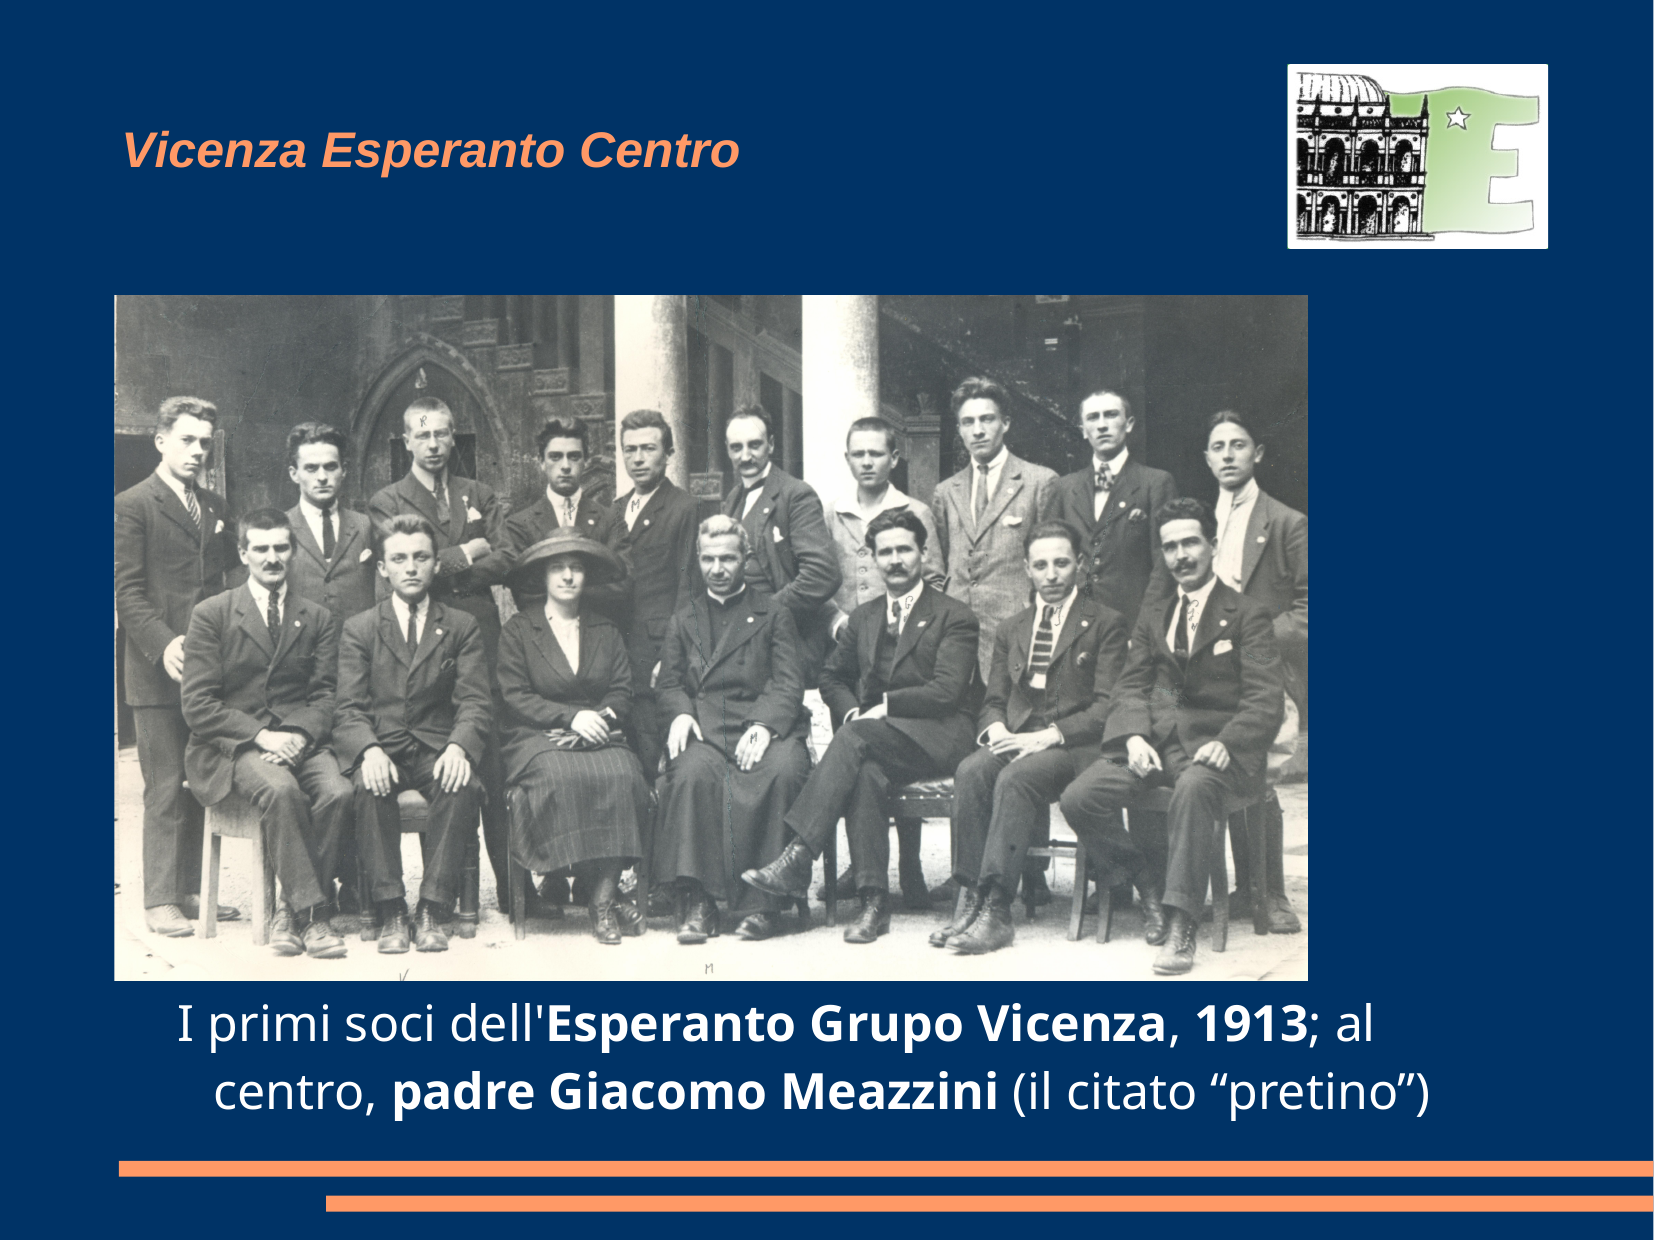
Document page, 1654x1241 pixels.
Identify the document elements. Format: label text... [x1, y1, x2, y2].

picture [1287, 64, 1549, 249]
text_box I primi soci dell'Esperanto Grupo Vicenza, 1913; al centro, padre Giacomo Meazzini (il citato “pretino”) [163, 980, 1560, 1123]
picture [114, 295, 1308, 981]
title Vicenza Esperanto Centro [121, 46, 1534, 254]
